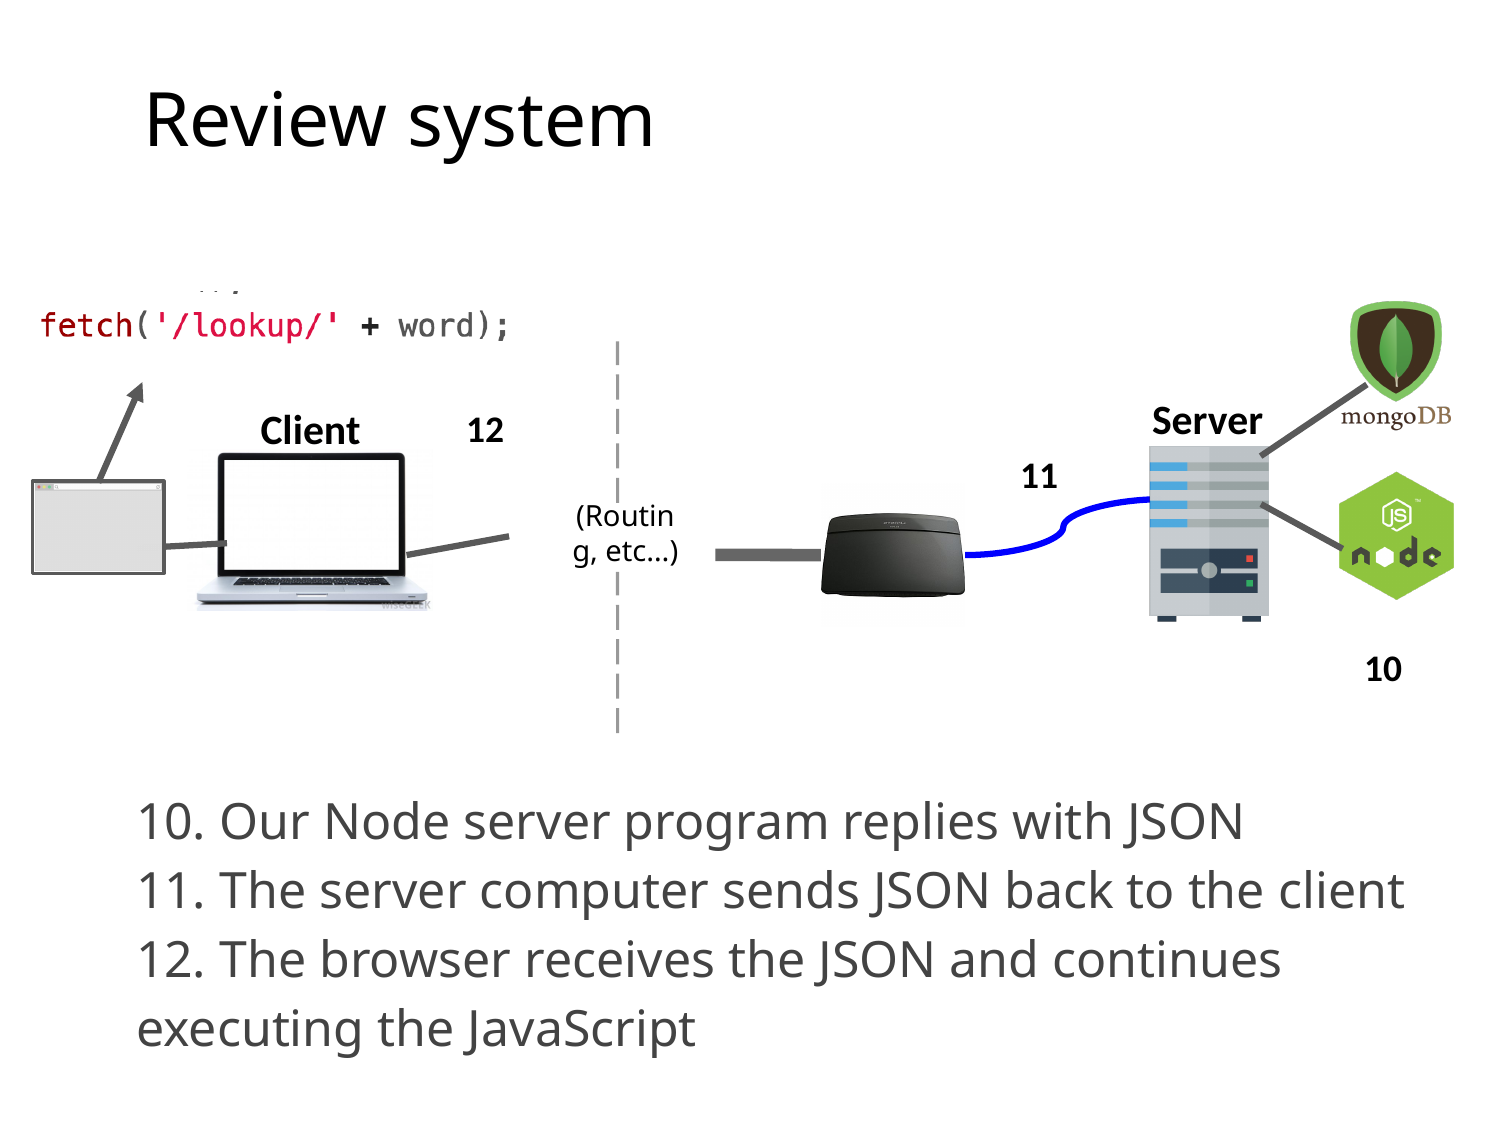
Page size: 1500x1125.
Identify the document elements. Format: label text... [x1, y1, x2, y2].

picture [187, 449, 433, 611]
picture [1324, 282, 1468, 450]
text_box Client [188, 371, 434, 484]
list 10. Our Node server program replies with JSON 11. The server computer sends JSON back to the client 12. The browser receives the JSON and continues executing the JavaScript [121, 765, 1442, 1067]
text_box 12 [432, 377, 539, 478]
picture [1114, 475, 1302, 630]
picture [821, 483, 965, 627]
title Review system [128, 56, 1372, 183]
text_box Server [1085, 361, 1331, 475]
text_box (Routing, etc…) [509, 456, 727, 618]
text_box 11 [986, 423, 1093, 525]
picture [1330, 470, 1462, 602]
picture [34, 291, 526, 348]
text_box 10 [1330, 616, 1437, 717]
picture [34, 482, 163, 572]
